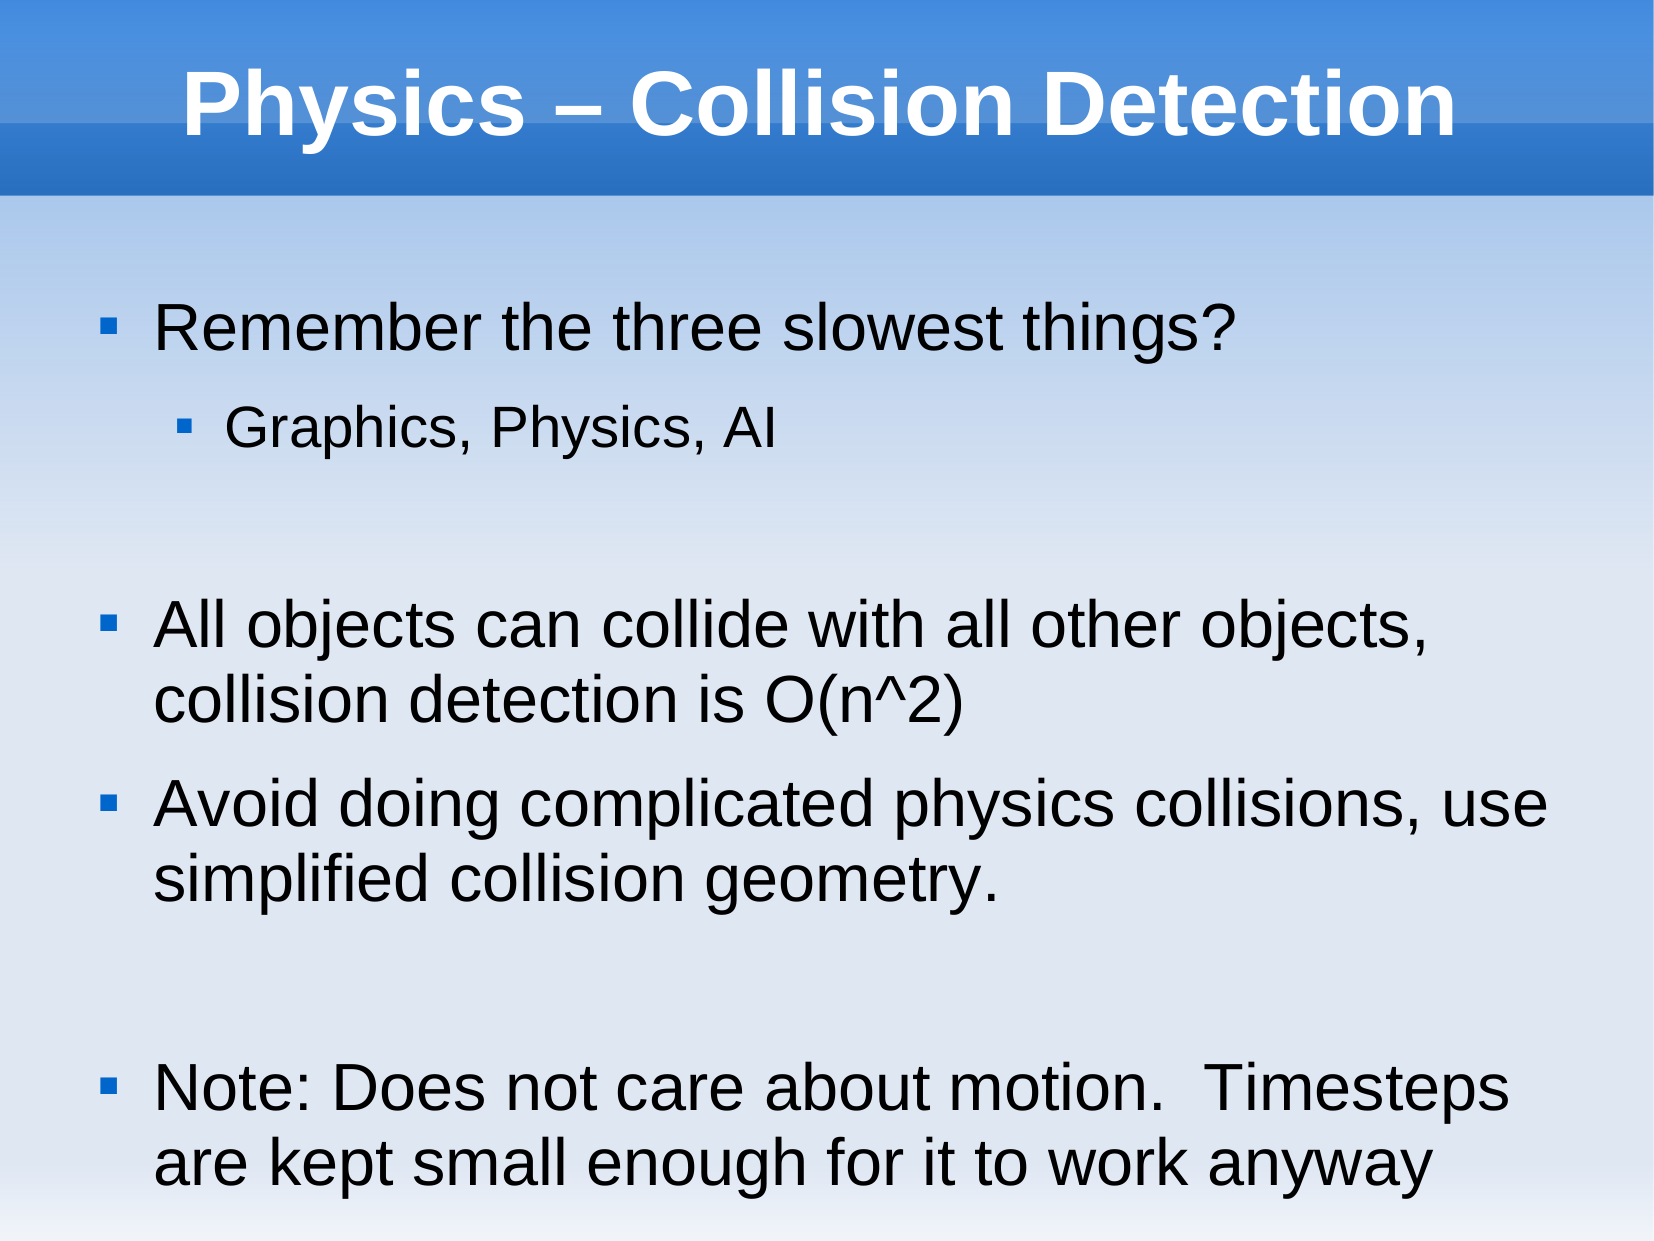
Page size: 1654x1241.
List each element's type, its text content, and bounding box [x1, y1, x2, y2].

title Physics – Collision Detection [76, 0, 1565, 208]
picture [0, 0, 1654, 1241]
list Remember the three slowest things? Graphics, Physics, AI All objects can collide with all other objects, collision detection is O(n^2) Avoid doing complicated physics collisions, use simplified collision geometry. Note: Does not care about motion. Timesteps are kept small enough for it to work anyway [82, 290, 1571, 1200]
